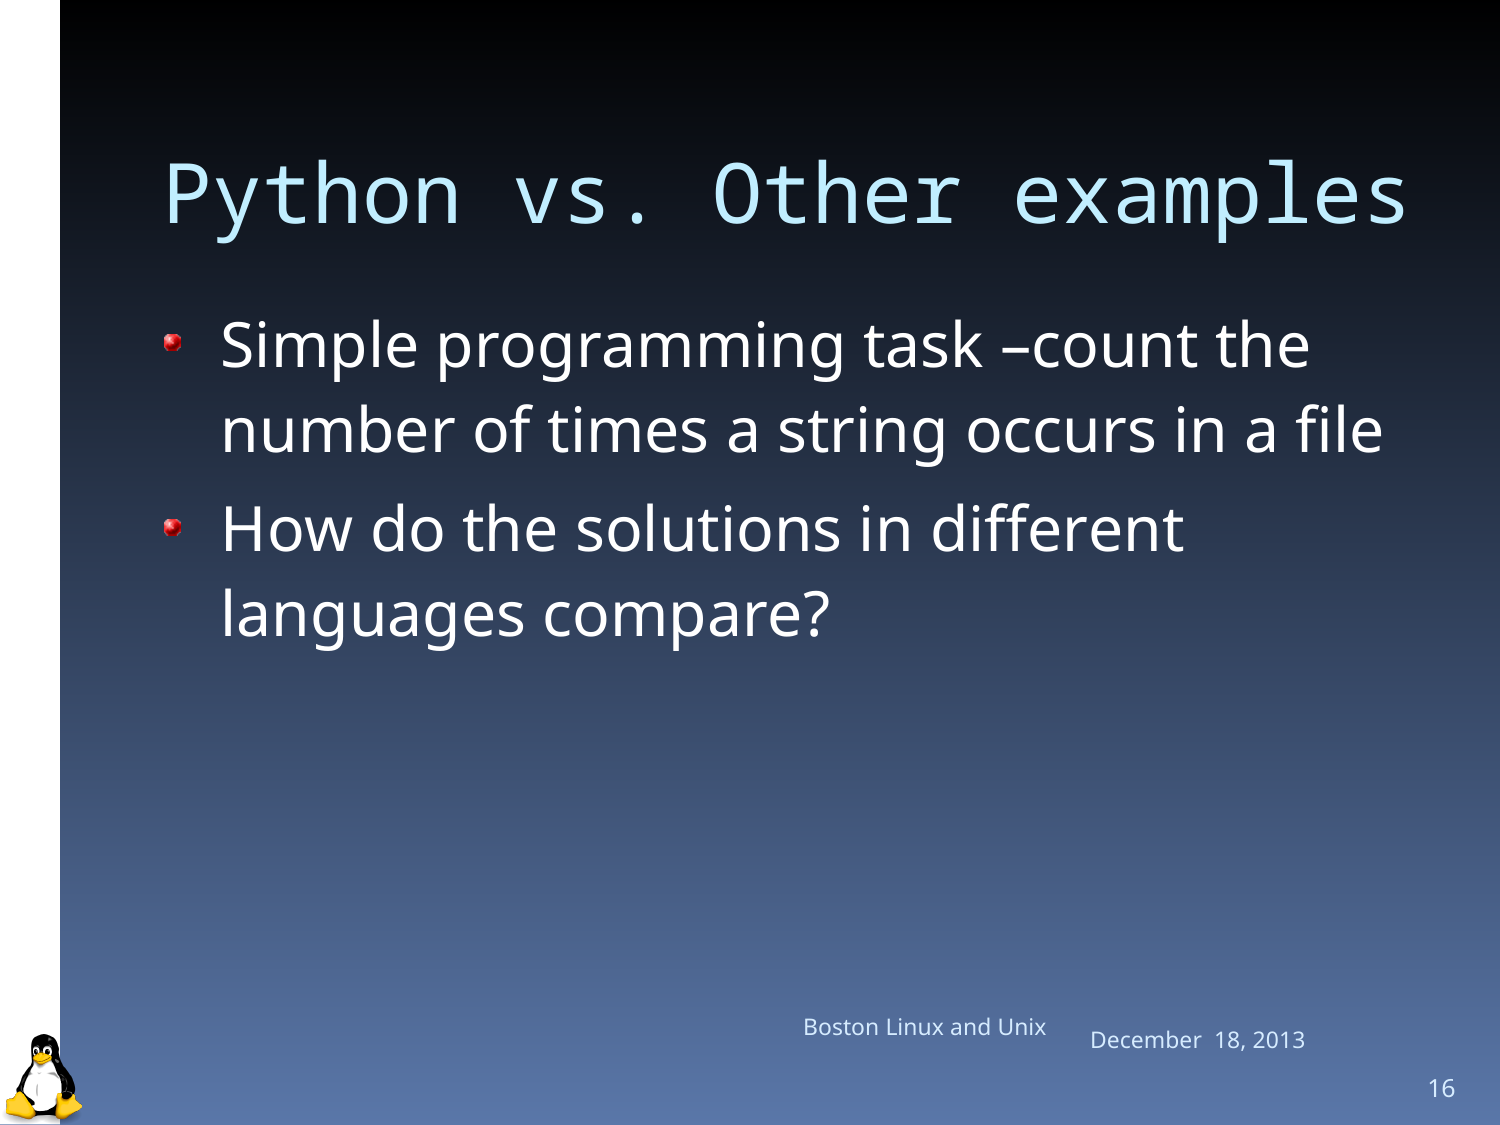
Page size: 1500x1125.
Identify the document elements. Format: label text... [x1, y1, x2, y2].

title Python vs. Other examples [149, 91, 1425, 292]
list Simple programming task –count the number of times a string occurs in a file How do the solutions in different languages compare? [149, 292, 1425, 962]
picture [0, 1034, 82, 1125]
